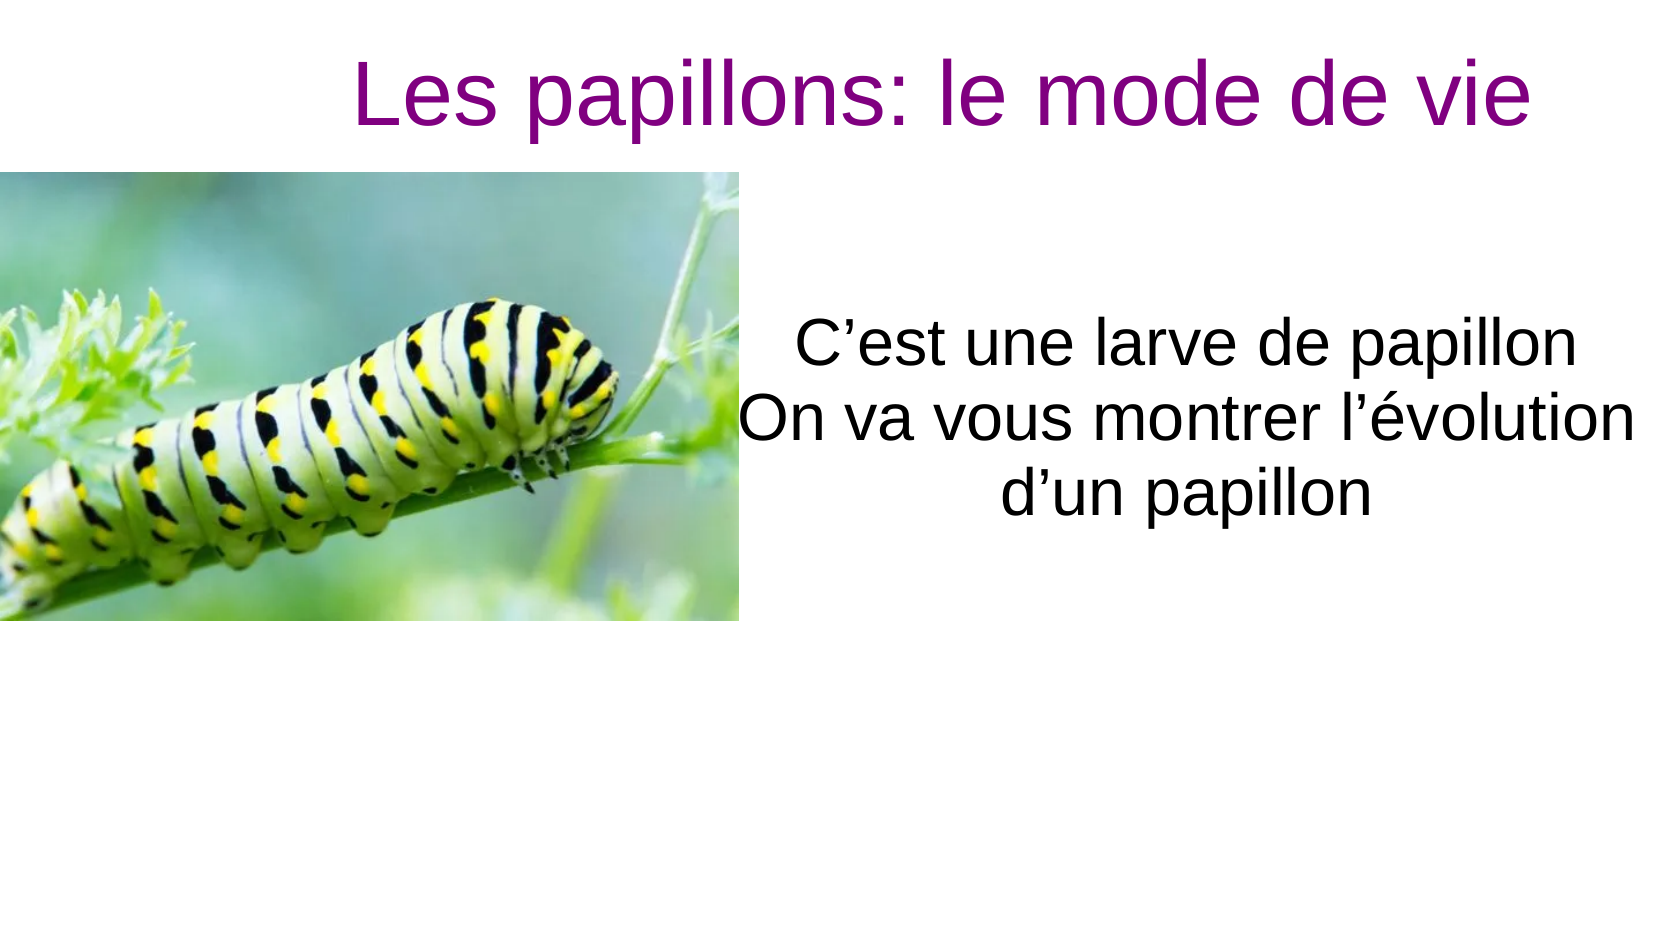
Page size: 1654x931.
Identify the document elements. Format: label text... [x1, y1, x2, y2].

subtitle C’est une larve de papillon On va vous montrer l’évolution d’un papillon [739, 236, 1654, 599]
title Les papillons: le mode de vie [81, 15, 1570, 171]
picture [0, 172, 739, 621]
